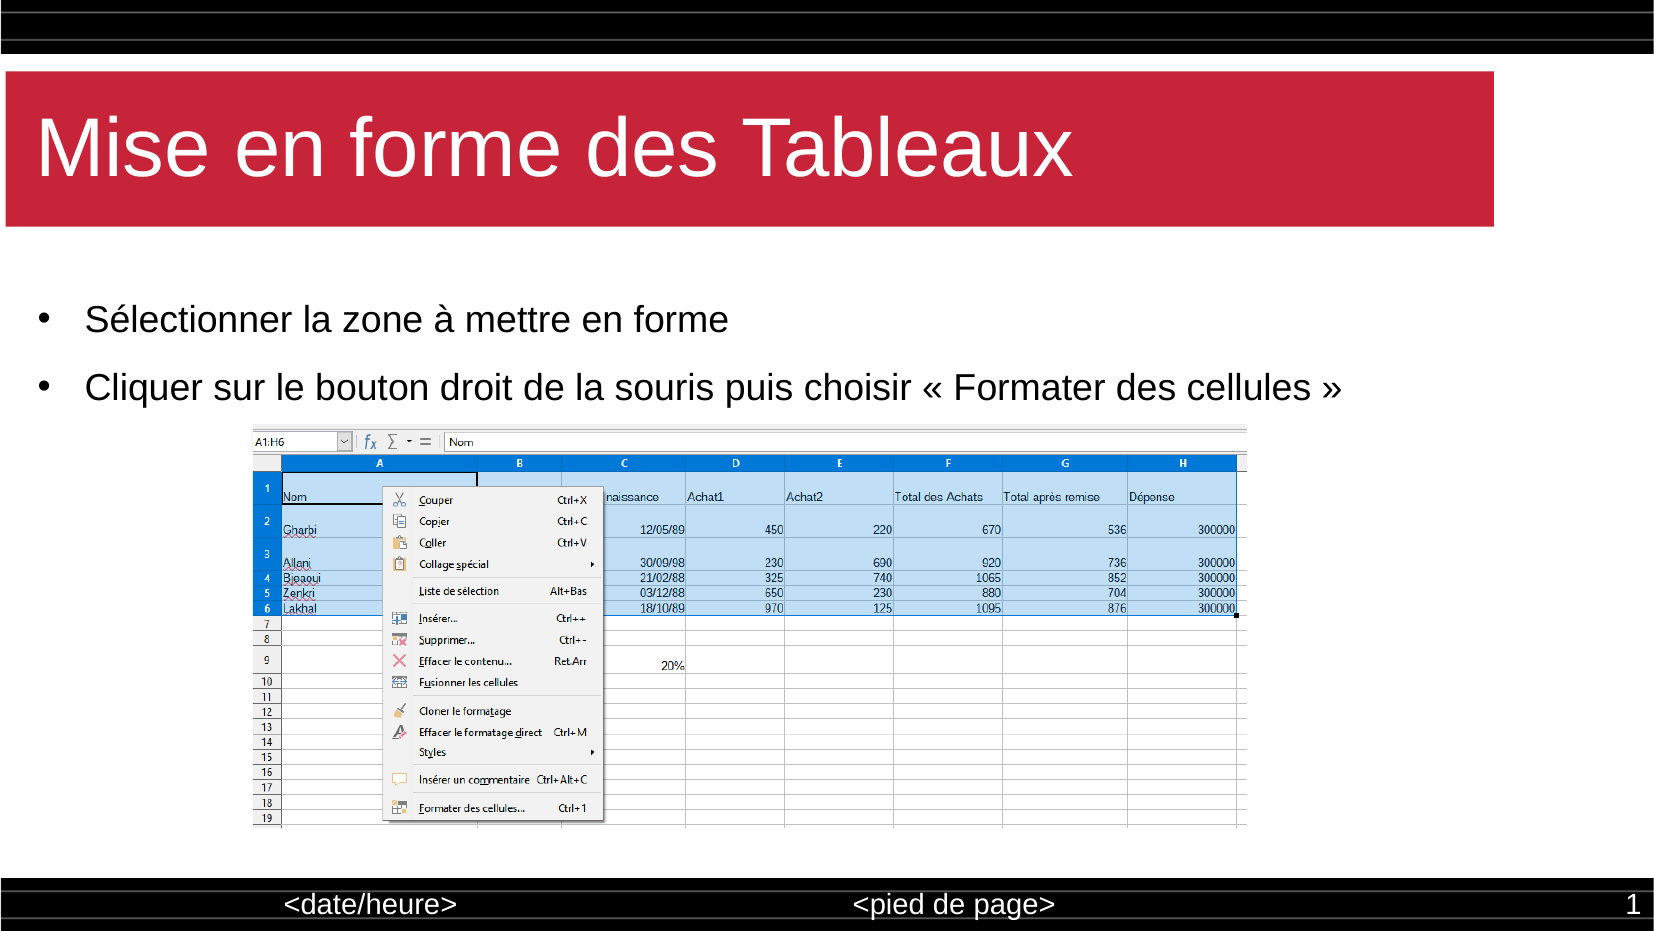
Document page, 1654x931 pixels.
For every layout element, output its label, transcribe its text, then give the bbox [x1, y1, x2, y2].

picture [0, 0, 1654, 54]
text_box Mise en forme des Tableaux [5, 71, 1494, 227]
picture [0, 878, 1654, 931]
picture [252, 424, 1247, 828]
text_box Sélectionner la zone à mettre en forme Cliquer sur le bouton droit de la souris puis choisir « Formater des cellules » [22, 265, 1462, 416]
